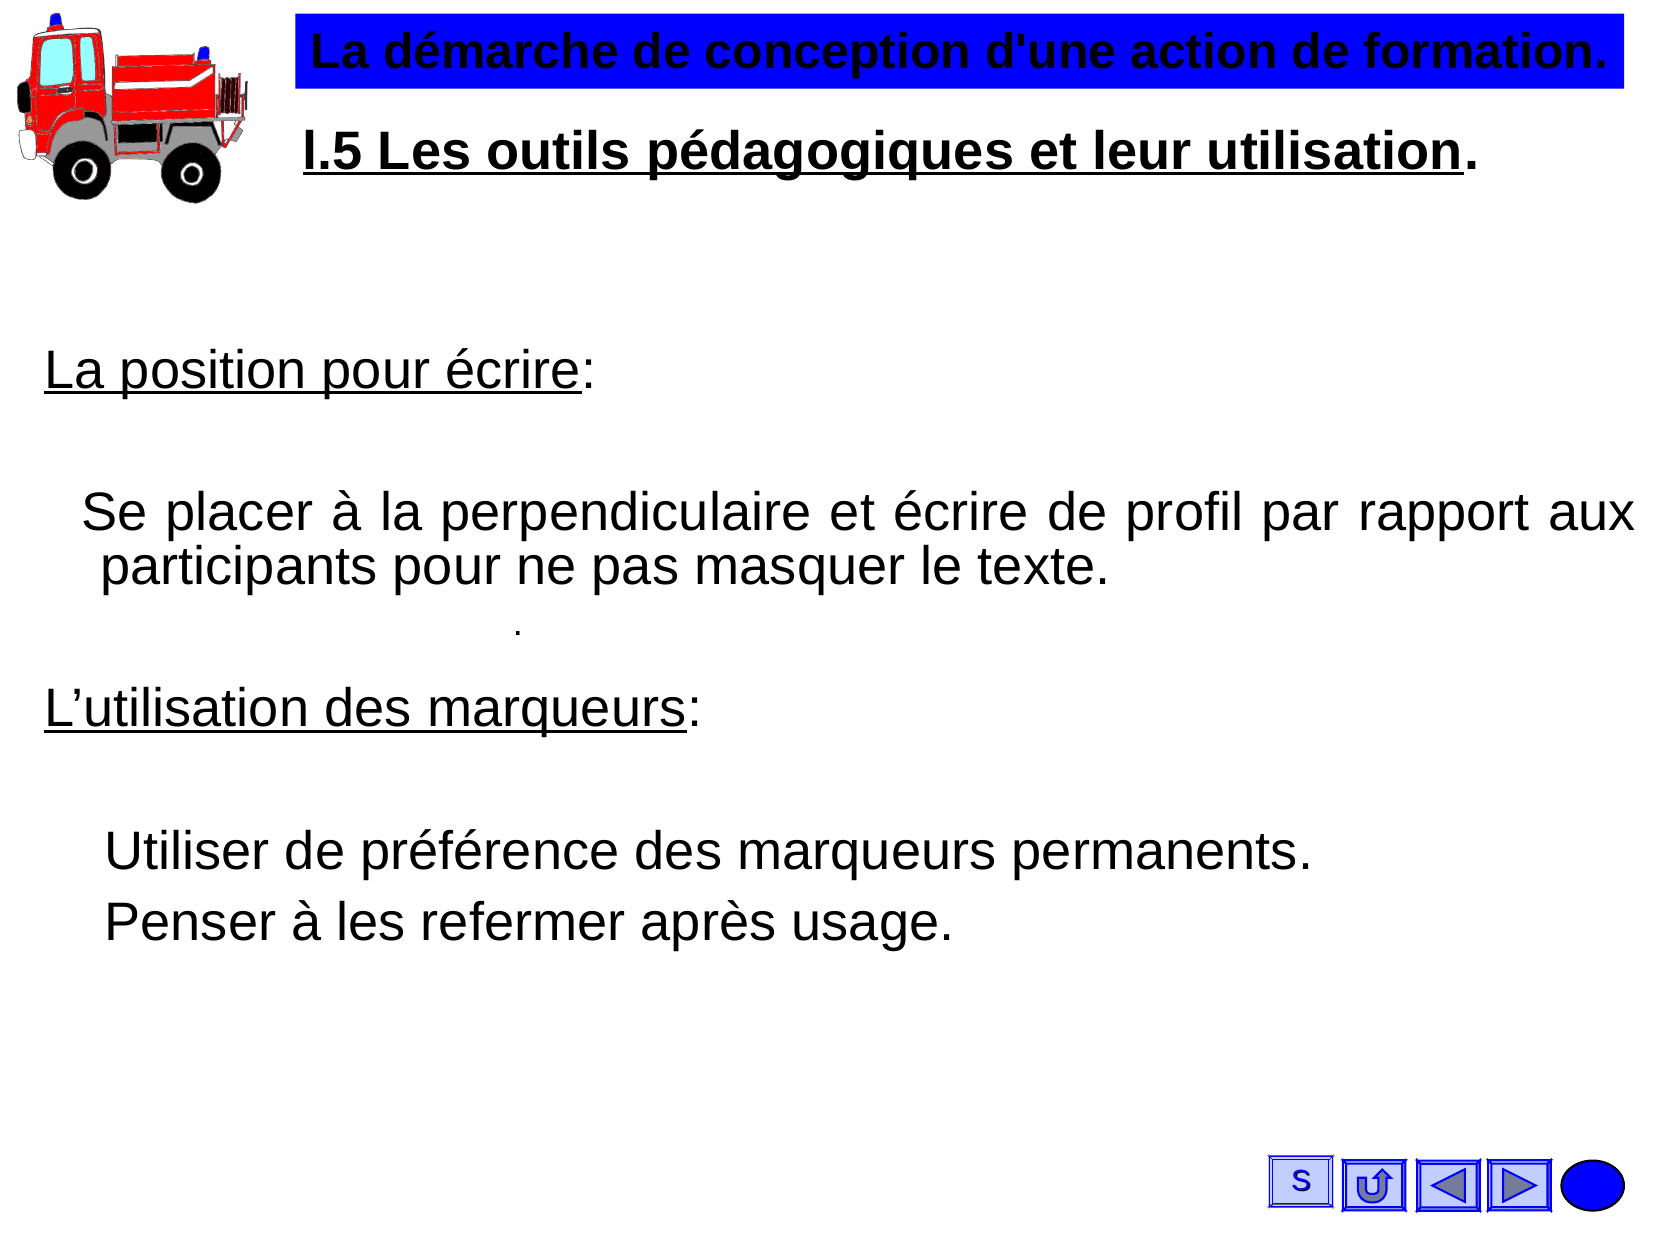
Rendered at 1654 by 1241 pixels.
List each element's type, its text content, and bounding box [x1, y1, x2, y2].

text_box La démarche de conception d'une action de formation. [295, 13, 1625, 89]
picture [8, 8, 257, 216]
text_box [1561, 1160, 1625, 1211]
text_box La position pour écrire: Se placer à la perpendiculaire et écrire de profil par rapport aux participants pour ne pas masquer le texte. L’utilisation des marqueurs: Utiliser de préférence des marqueurs permanents. Penser à les refermer après usage. [29, 337, 1654, 965]
text_box l.5 Les outils pédagogiques et leur utilisation. [287, 112, 1495, 189]
